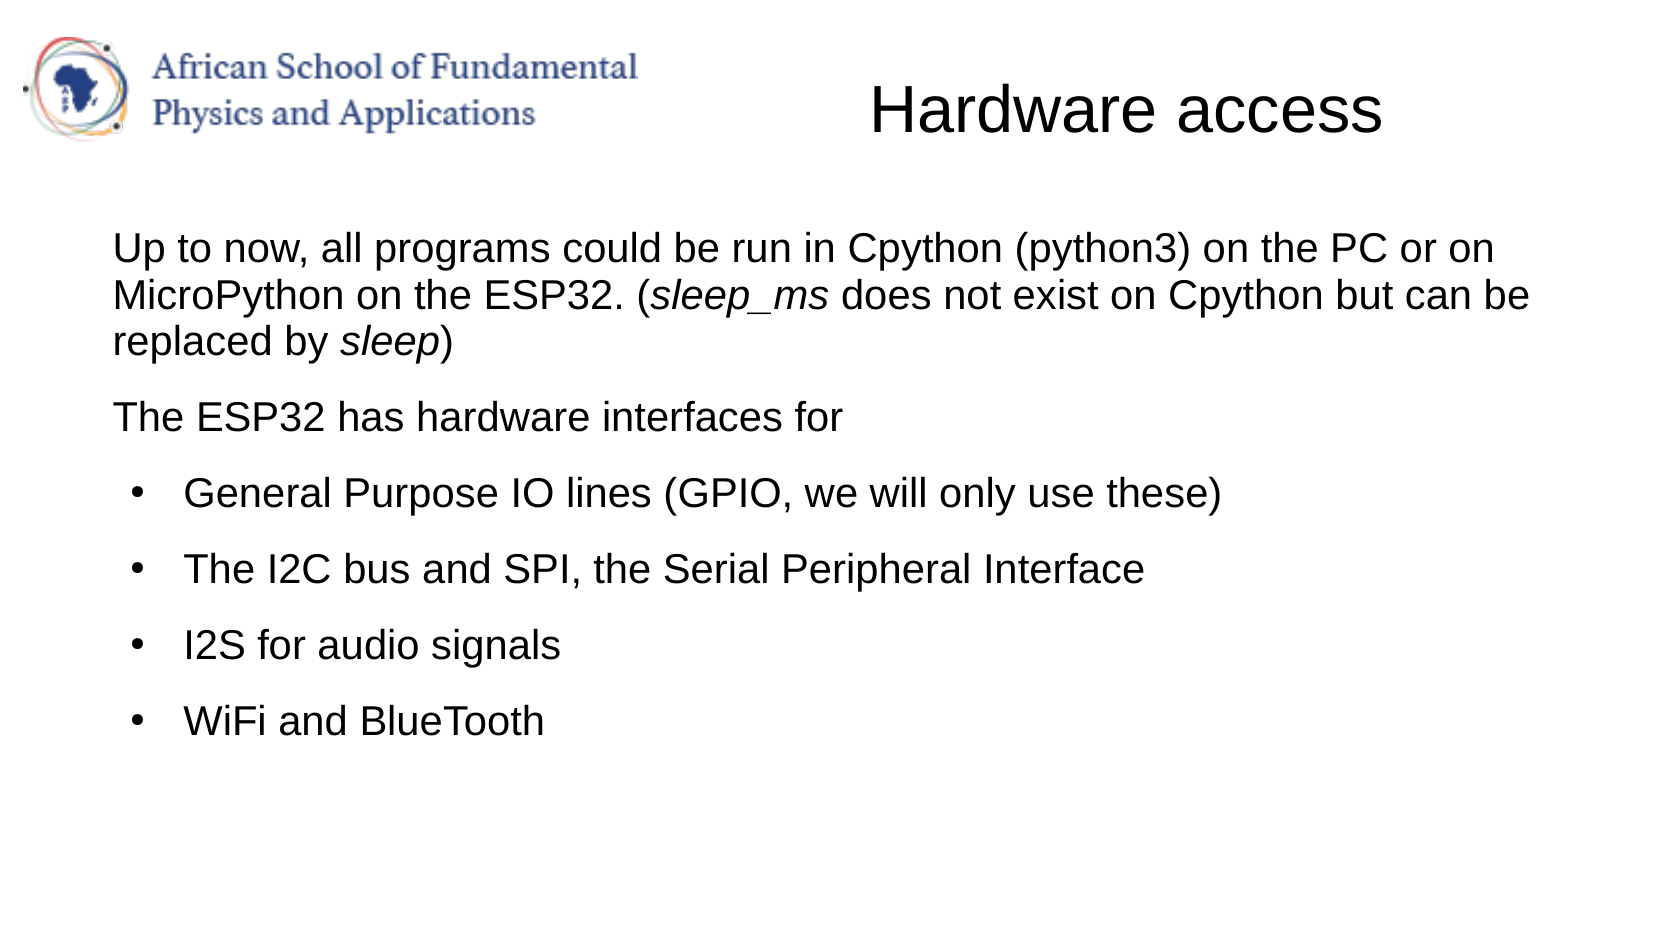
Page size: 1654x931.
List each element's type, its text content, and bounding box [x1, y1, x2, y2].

list Up to now, all programs could be run in Cpython (python3) on the PC or on MicroPython on the ESP32. (sleep_ms does not exist on Cpython but can be replaced by sleep) The ESP32 has hardware interfaces for General Purpose IO lines (GPIO, we will only use these) The I2C bus and SPI, the Serial Peripheral Interface I2S for audio signals WiFi and BlueTooth [112, 225, 1601, 765]
picture [23, 37, 638, 142]
title Hardware access [679, 32, 1576, 188]
